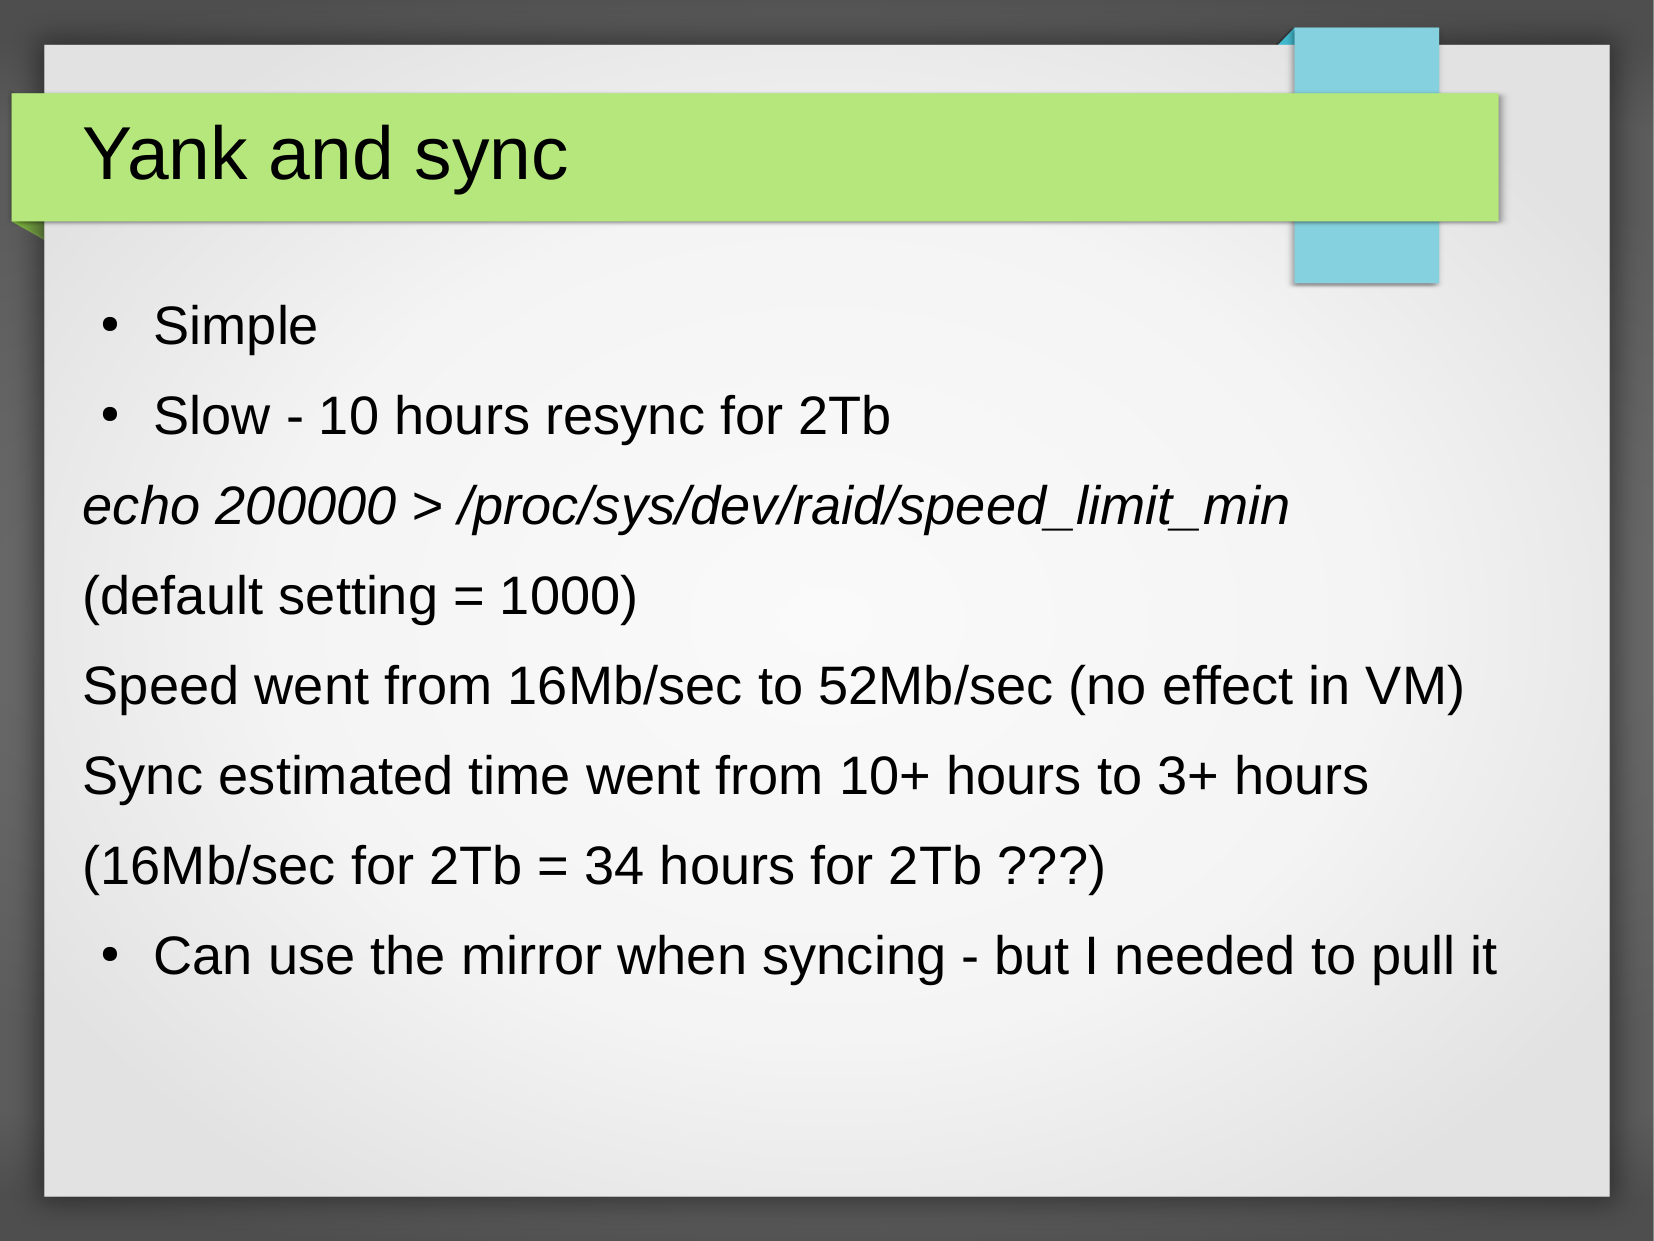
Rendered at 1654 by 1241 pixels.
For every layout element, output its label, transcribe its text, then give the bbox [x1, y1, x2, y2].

title Yank and sync [82, 94, 1264, 213]
list Simple Slow - 10 hours resync for 2Tb echo 200000 > /proc/sys/dev/raid/speed_limit_min (default setting = 1000) Speed went from 16Mb/sec to 52Mb/sec (no effect in VM) Sync estimated time went from 10+ hours to 3+ hours (16Mb/sec for 2Tb = 34 hours for 2Tb ???) Can use the mirror when syncing - but I needed to pull it [82, 295, 1571, 1015]
picture [0, 0, 1654, 1241]
